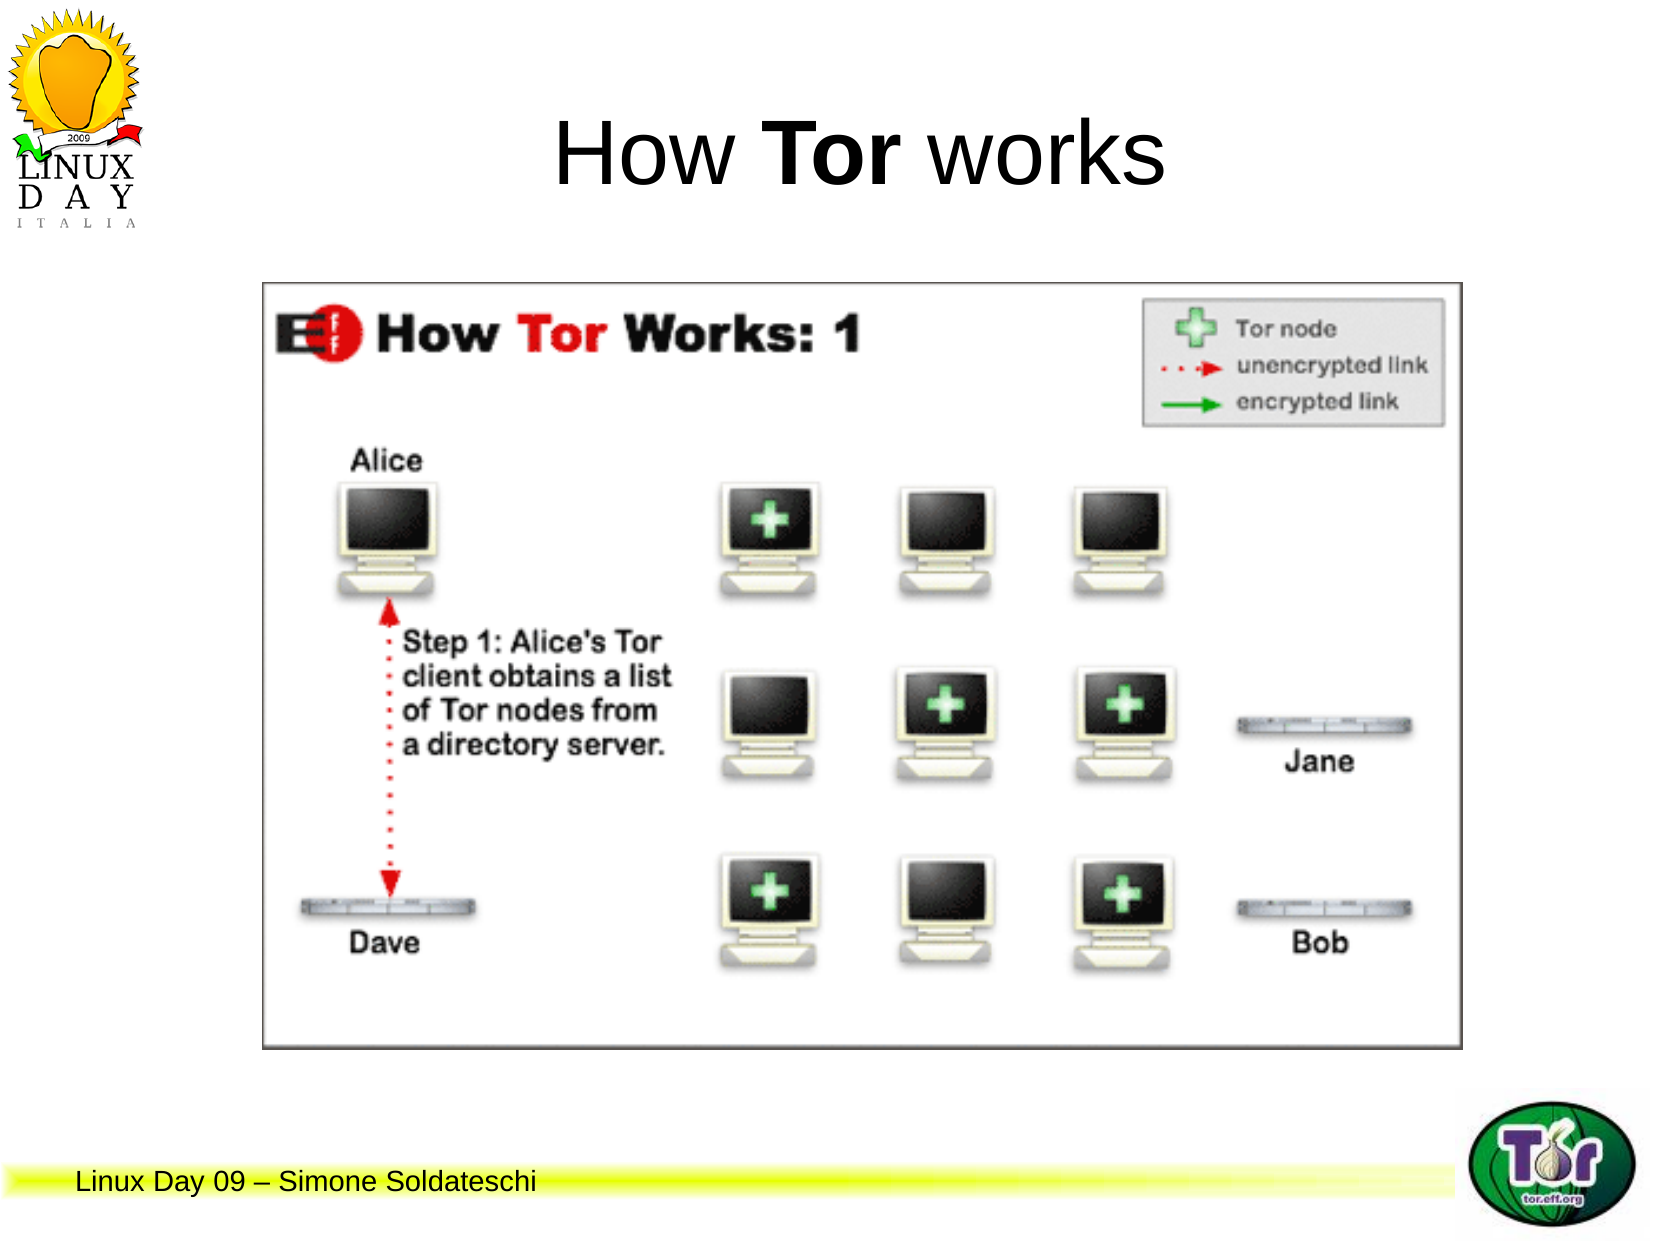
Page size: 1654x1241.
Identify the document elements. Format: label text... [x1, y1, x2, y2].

picture [0, 0, 151, 235]
picture [1455, 1088, 1650, 1241]
picture [262, 282, 1463, 1051]
title How Tor works [150, 49, 1571, 257]
